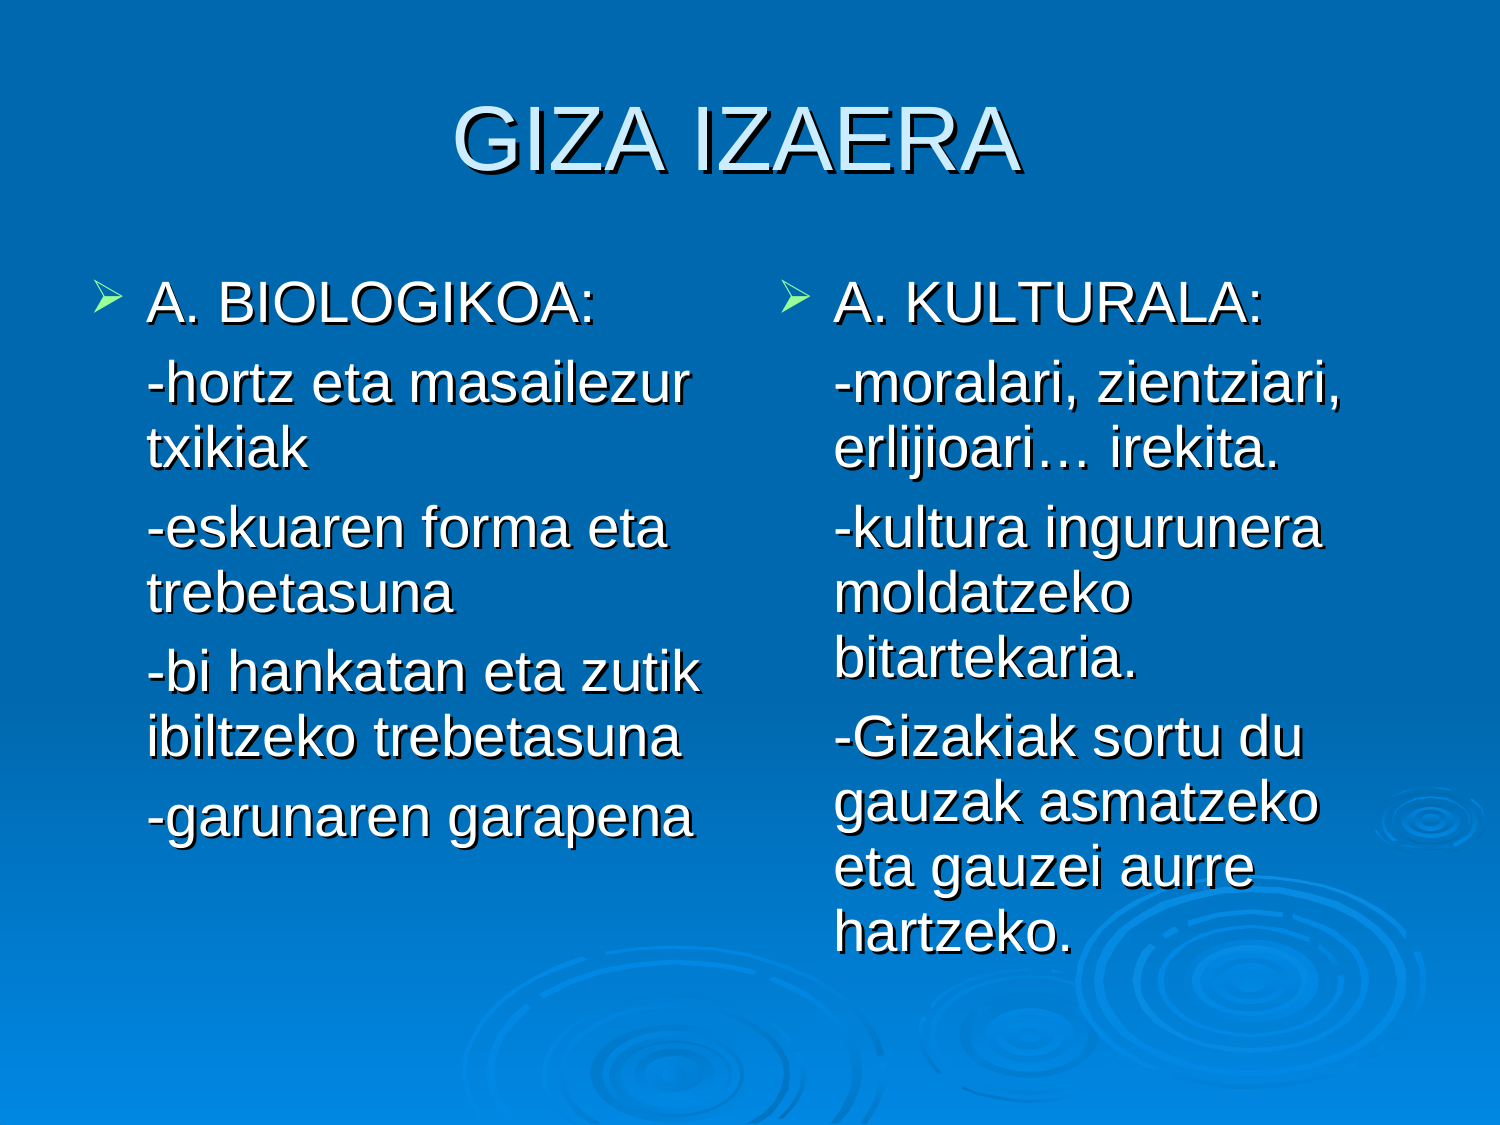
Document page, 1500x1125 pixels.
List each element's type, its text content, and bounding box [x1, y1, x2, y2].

list A. KULTURALA: -moralari, zientziari, erlijioari… irekita. -kultura ingurunera moldatzeko bitartekaria. -Gizakiak sortu du gauzak asmatzeko eta gauzei aurre hartzeko. [762, 262, 1426, 1125]
title GIZA IZAERA [75, 45, 1426, 233]
list A. BIOLOGIKOA: -hortz eta masailezur txikiak -eskuaren forma eta trebetasuna -bi hankatan eta zutik ibiltzeko trebetasuna -garunaren garapena [75, 262, 738, 1006]
